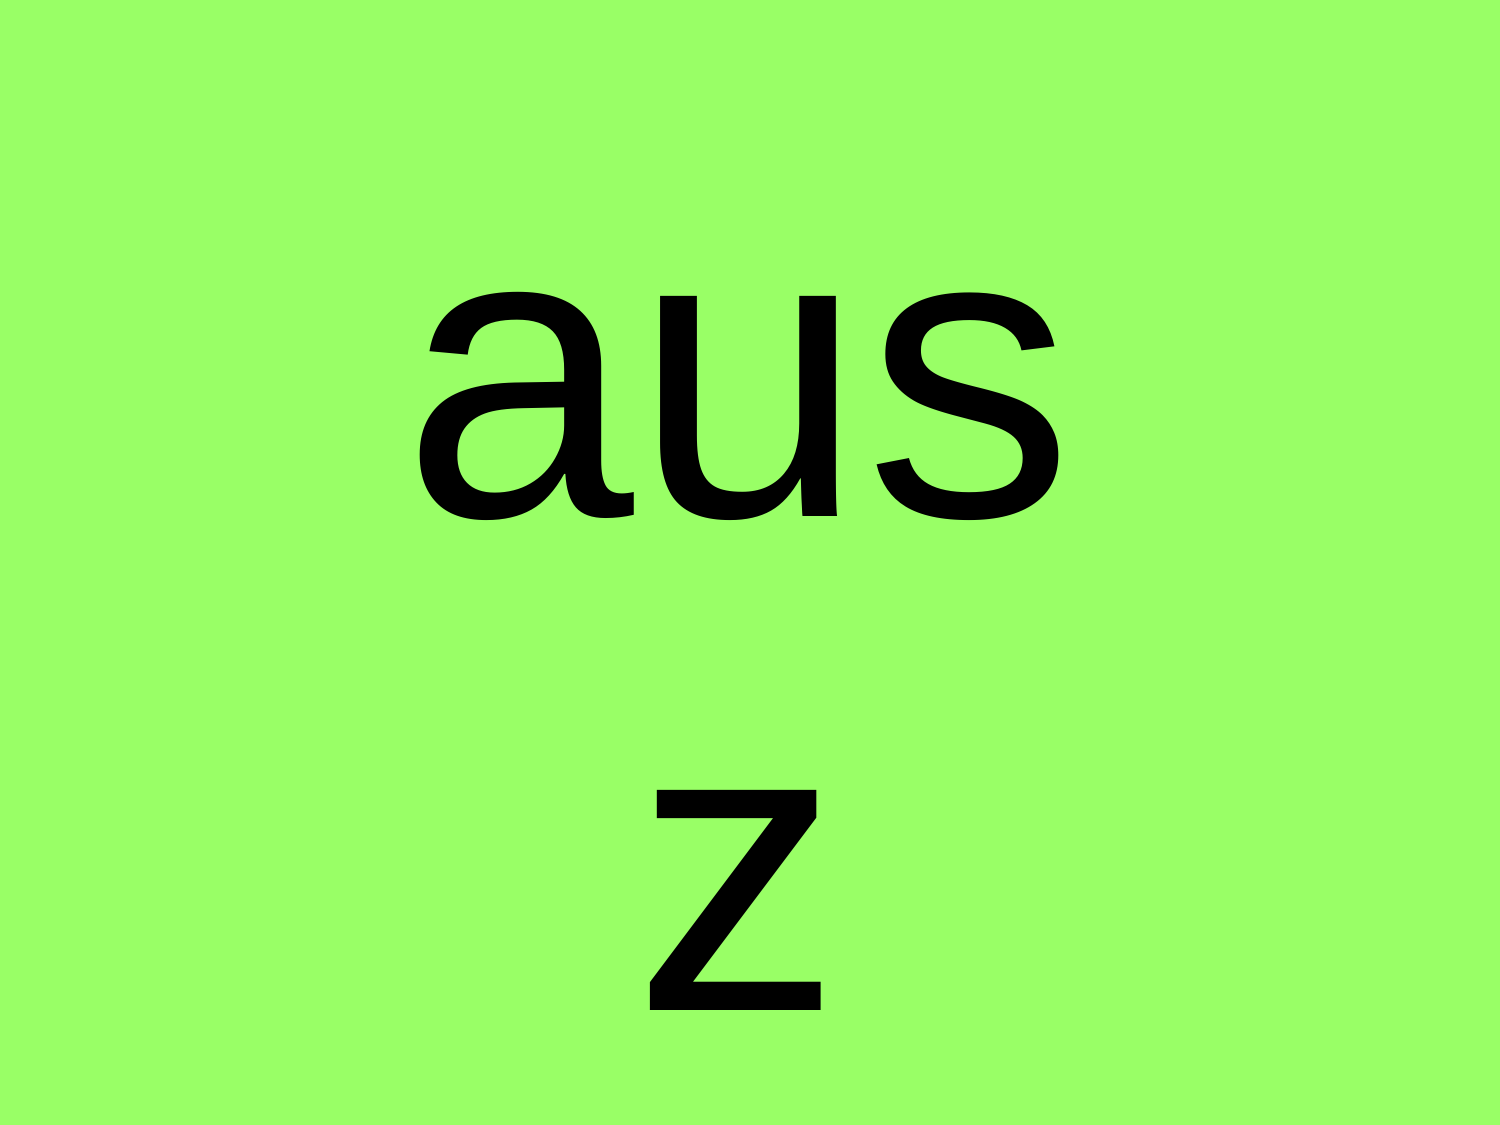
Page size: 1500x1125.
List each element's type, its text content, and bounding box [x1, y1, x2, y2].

subtitle z [76, 586, 1400, 1102]
title aus [88, 92, 1388, 586]
